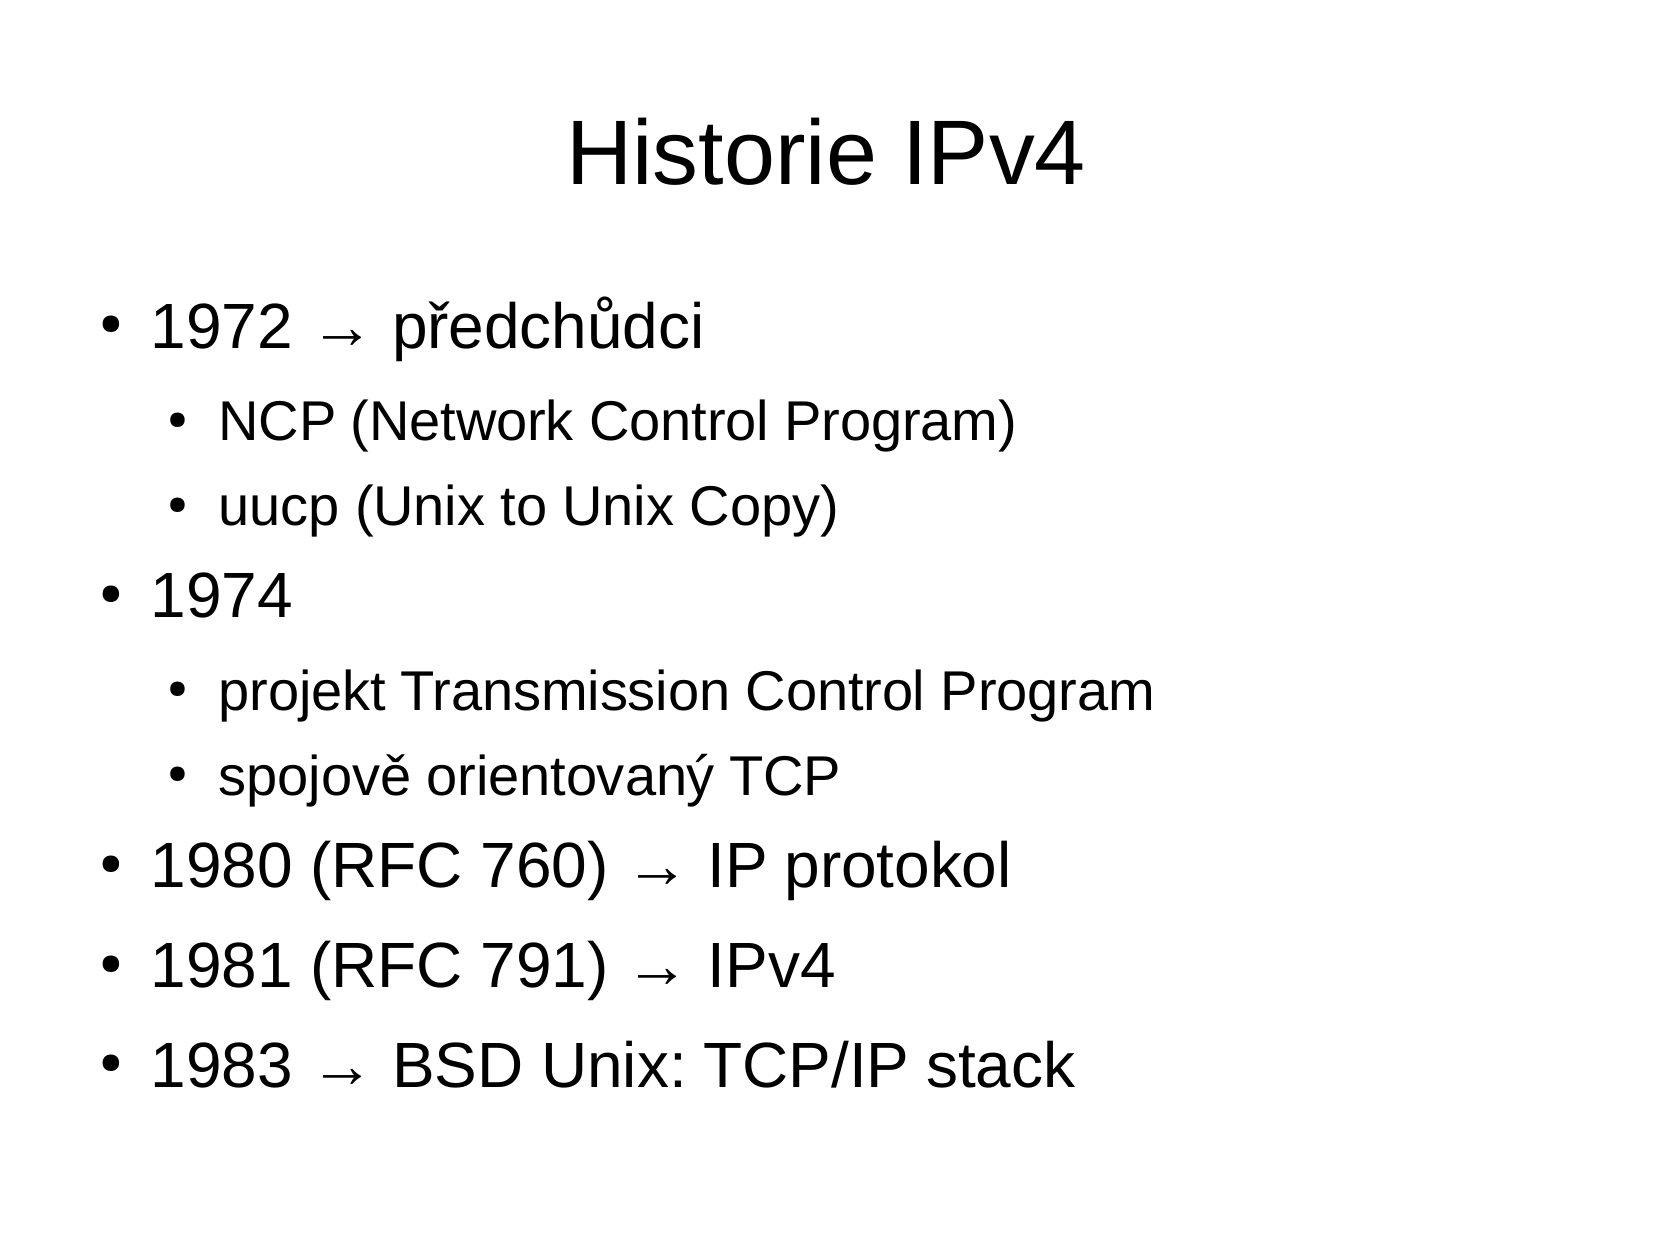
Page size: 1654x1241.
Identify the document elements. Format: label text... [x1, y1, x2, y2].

title Historie IPv4 [82, 49, 1571, 257]
list 1972 → předchůdci NCP (Network Control Program) uucp (Unix to Unix Copy) 1974 projekt Transmission Control Program spojově orientovaný TCP 1980 (RFC 760) → IP protokol 1981 (RFC 791) → IPv4 1983 → BSD Unix: TCP/IP stack [82, 290, 1571, 1109]
